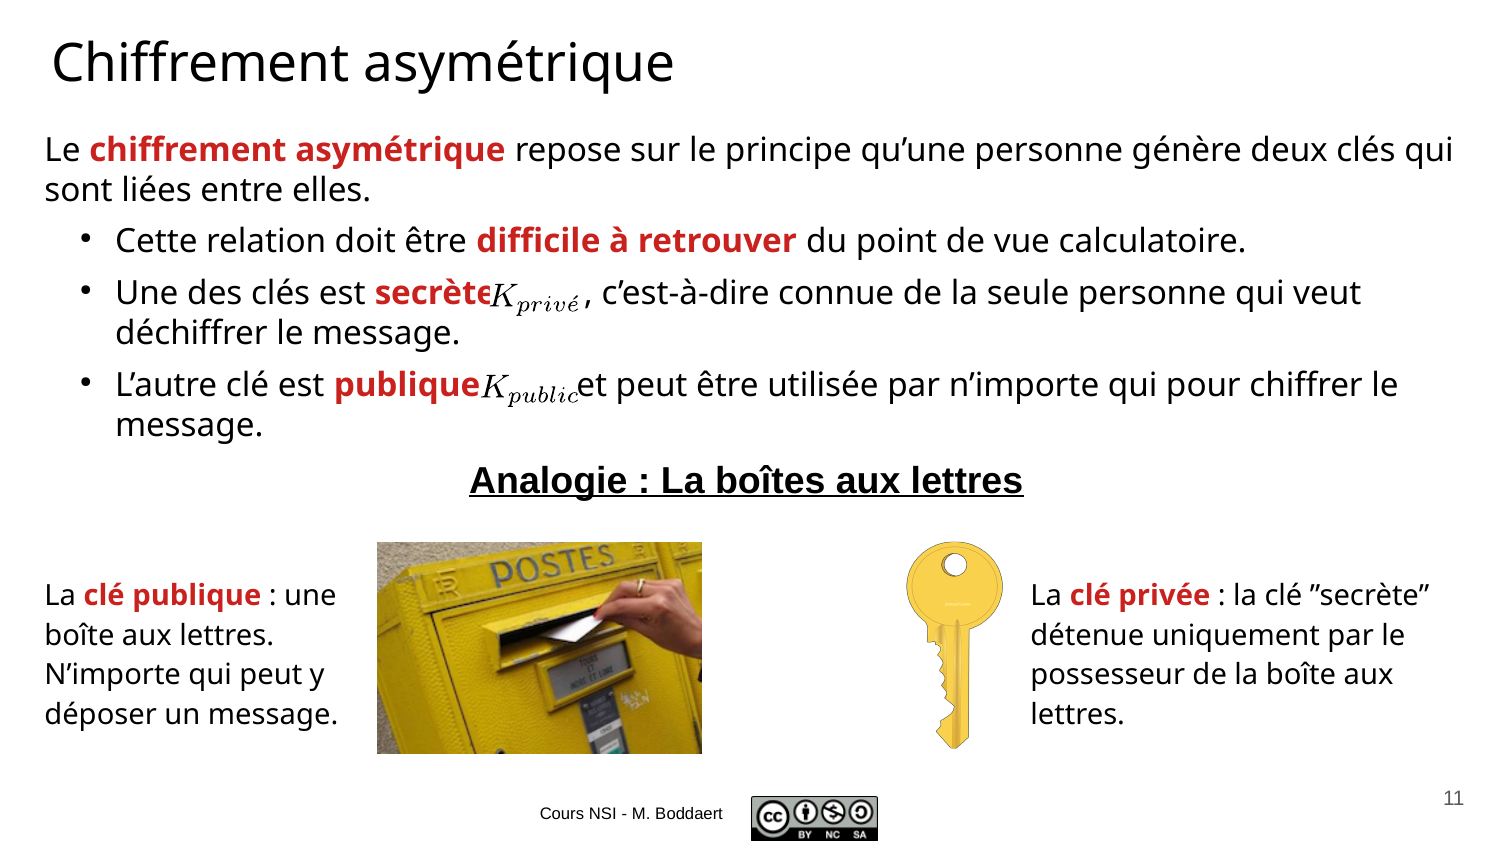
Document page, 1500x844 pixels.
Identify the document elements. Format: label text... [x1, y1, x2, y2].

text_box La clé privée : la clé ”secrète” détenue uniquement par le possesseur de la boîte aux lettres. [1015, 566, 1489, 718]
text_box Analogie : La boîtes aux lettres [454, 451, 1031, 511]
picture [377, 542, 702, 755]
title Chiffrement asymétrique [51, 13, 1449, 108]
picture [898, 542, 1010, 749]
picture [751, 796, 878, 841]
text_box Le chiffrement asymétrique repose sur le principe qu’une personne génère deux clés qui sont liées entre elles. Cette relation doit être difficile à retrouver du point de vue calculatoire. Une des clés est secrète , c’est-à-dire connue de la seule personne qui veut déchiffrer le message. L’autre clé est publique et peut être utilisée par n’importe qui pour chiffrer le message. [29, 120, 1477, 760]
text_box [489, 283, 579, 316]
text_box La clé publique : une boîte aux lettres. N’importe qui peut y déposer un message. [29, 566, 355, 718]
slide_number <numéro> [1389, 764, 1480, 830]
text_box [480, 374, 579, 407]
